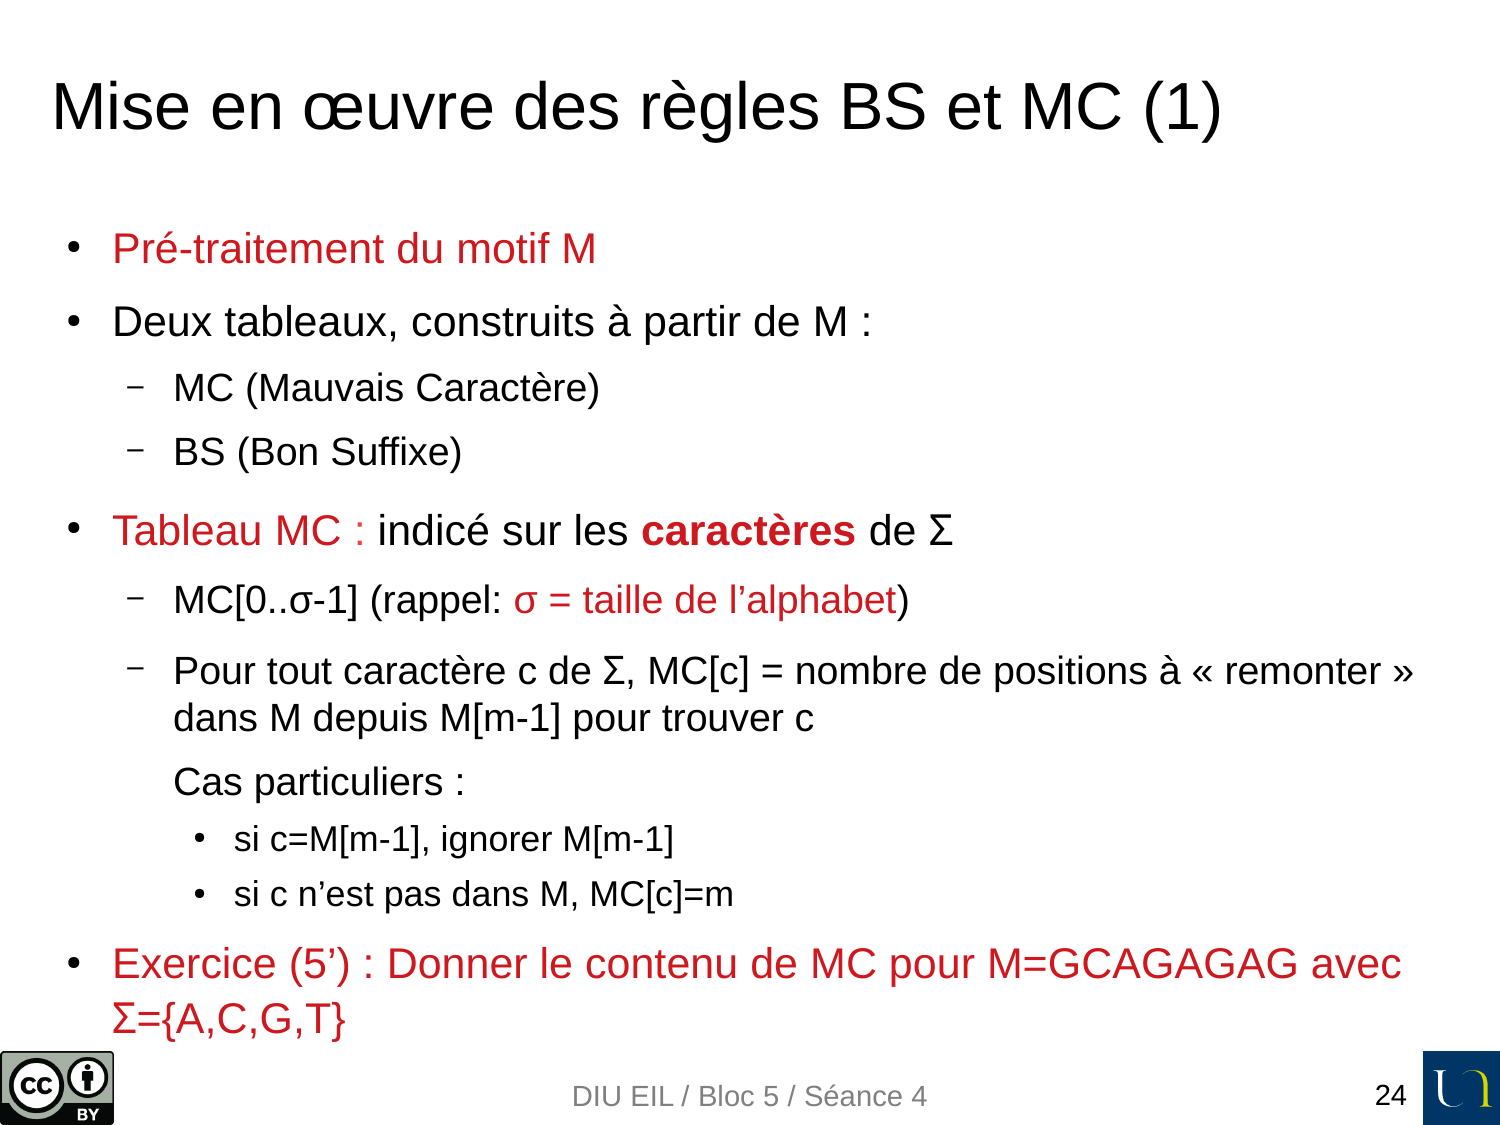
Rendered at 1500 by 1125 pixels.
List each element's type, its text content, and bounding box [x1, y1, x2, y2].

title Mise en œuvre des règles BS et MC (1) [51, 44, 1449, 170]
list Pré-traitement du motif M Deux tableaux, construits à partir de M : MC (Mauvais Caractère) BS (Bon Suffixe) Tableau MC : indicé sur les caractères de Σ MC[0..σ-1] (rappel: σ = taille de l’alphabet) Pour tout caractère c de Σ, MC[c] = nombre de positions à « remonter » dans M depuis M[m-1] pour trouver c Cas particuliers : si c=M[m-1], ignorer M[m-1] si c n’est pas dans M, MC[c]=m Exercice (5’) : Donner le contenu de MC pour M=GCAGAGAG avec Σ={A,C,G,T} [51, 224, 1449, 1052]
picture [1417, 1051, 1500, 1125]
picture [0, 1051, 114, 1125]
